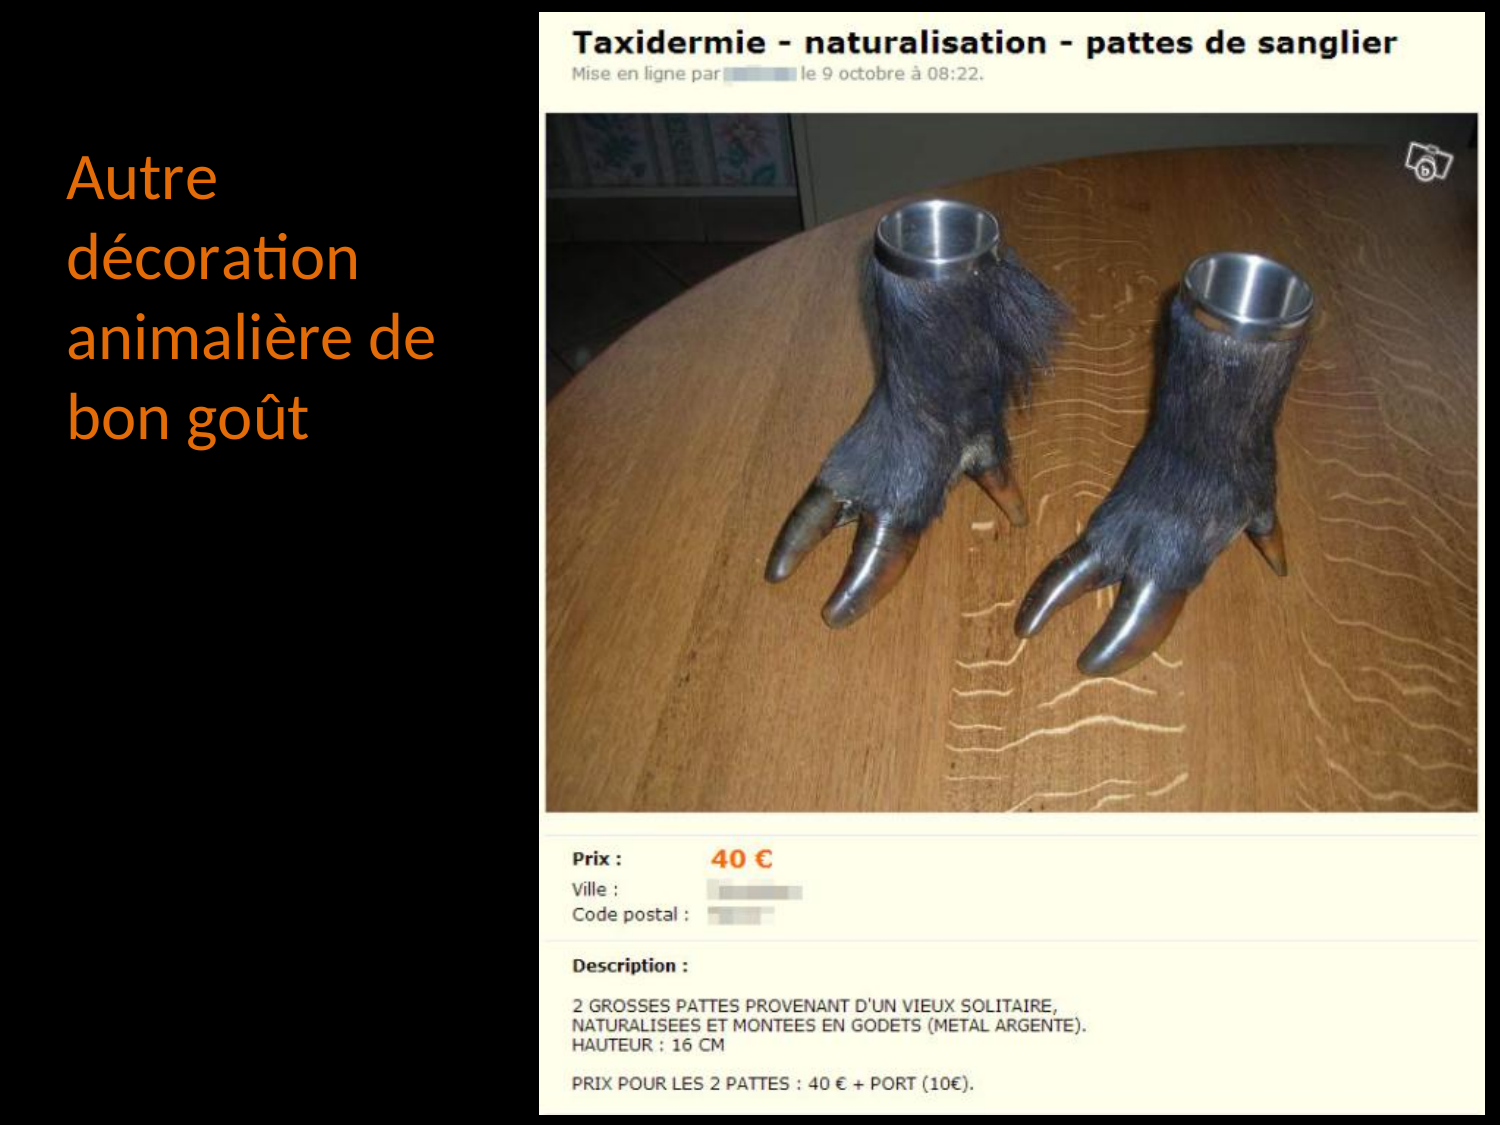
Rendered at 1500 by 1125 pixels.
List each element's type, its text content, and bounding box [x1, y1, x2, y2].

picture [539, 12, 1485, 1115]
list Autre décoration animalière de bon goût [51, 125, 502, 740]
